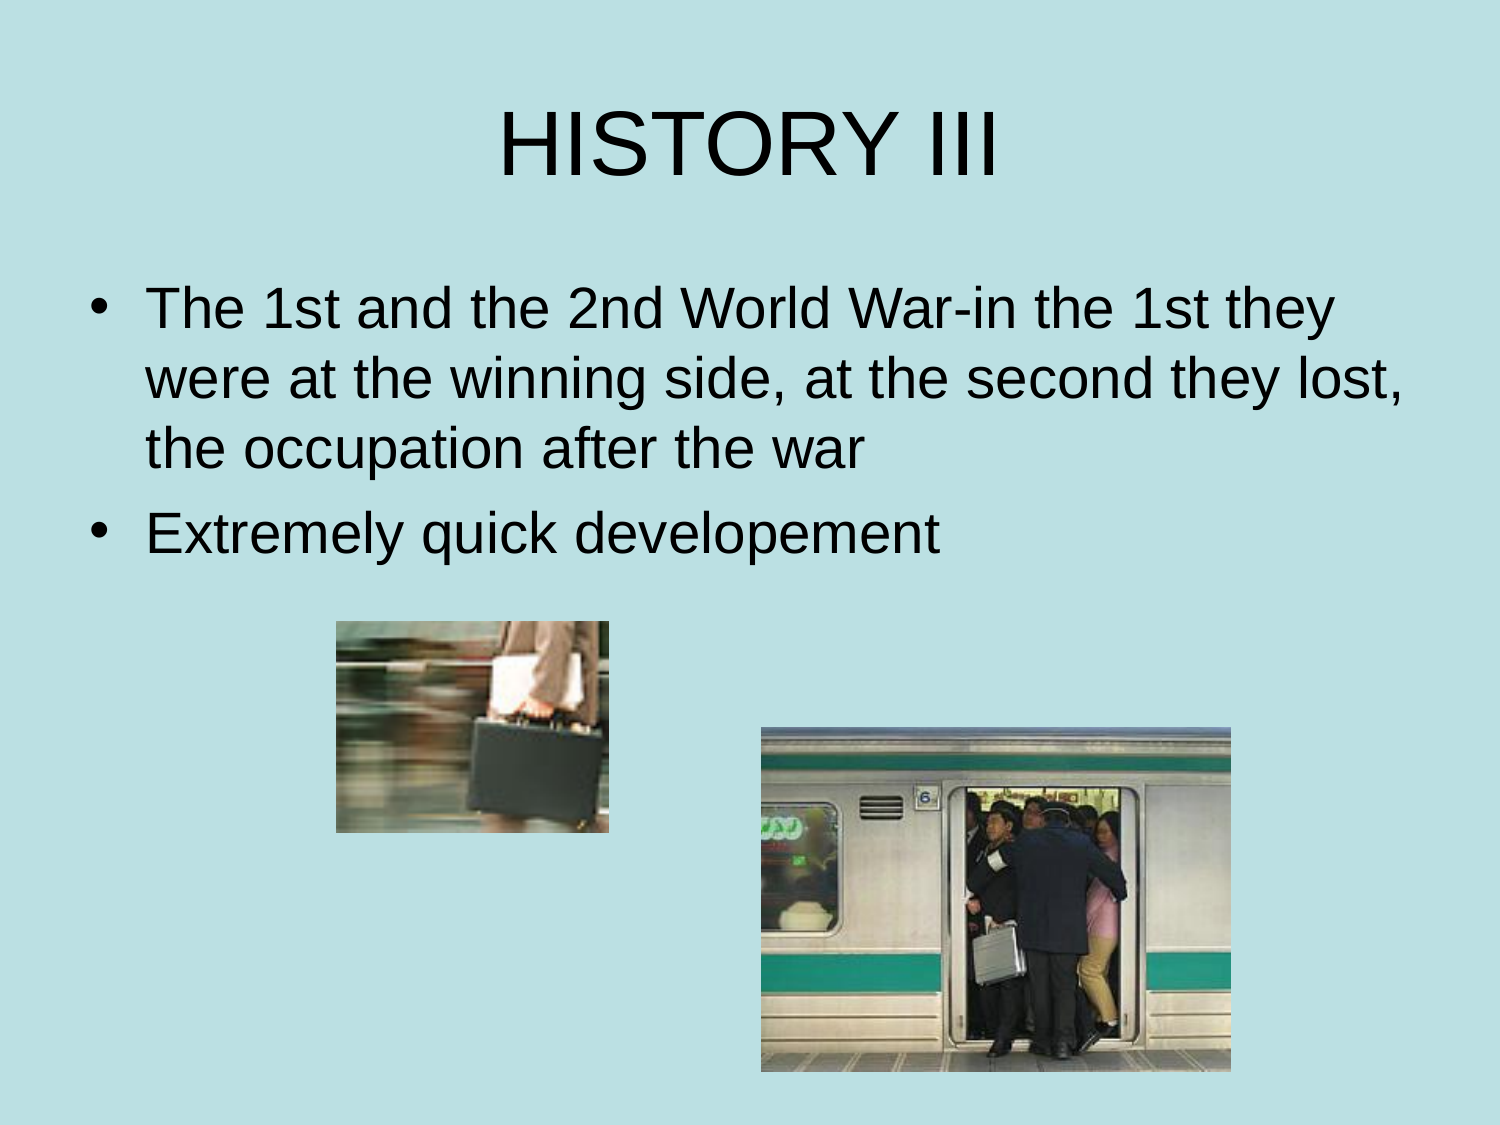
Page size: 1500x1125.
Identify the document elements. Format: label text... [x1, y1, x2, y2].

picture [761, 727, 1231, 1072]
picture [336, 621, 609, 833]
list The 1st and the 2nd World War-in the 1st they were at the winning side, at the second they lost, the occupation after the war Extremely quick developement [75, 262, 1436, 622]
title HISTORY III [75, 45, 1425, 233]
